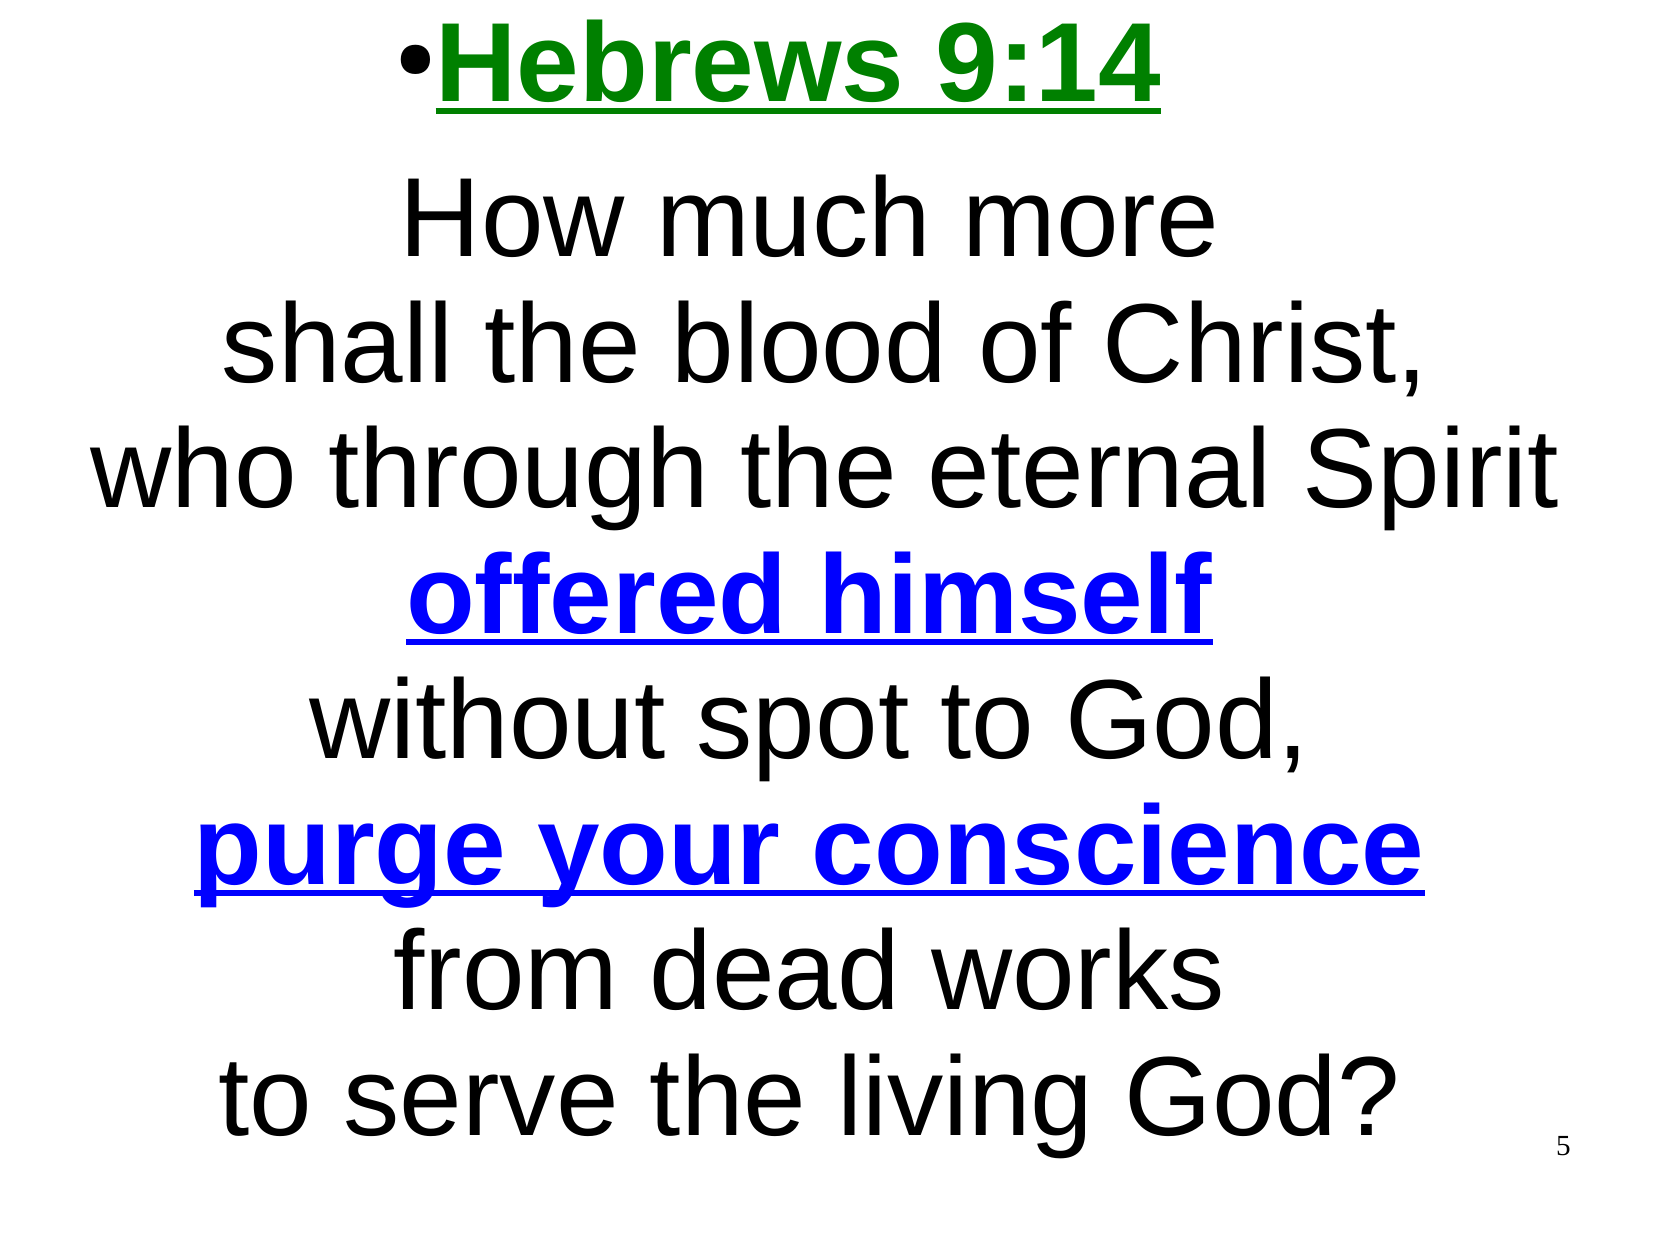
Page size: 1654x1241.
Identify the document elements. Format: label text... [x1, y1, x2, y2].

list Hebrews 9:14 How much more shall the blood of Christ, who through the eternal Spirit offered himself without spot to God, purge your conscience from dead works to serve the living God? [0, 0, 1651, 1238]
